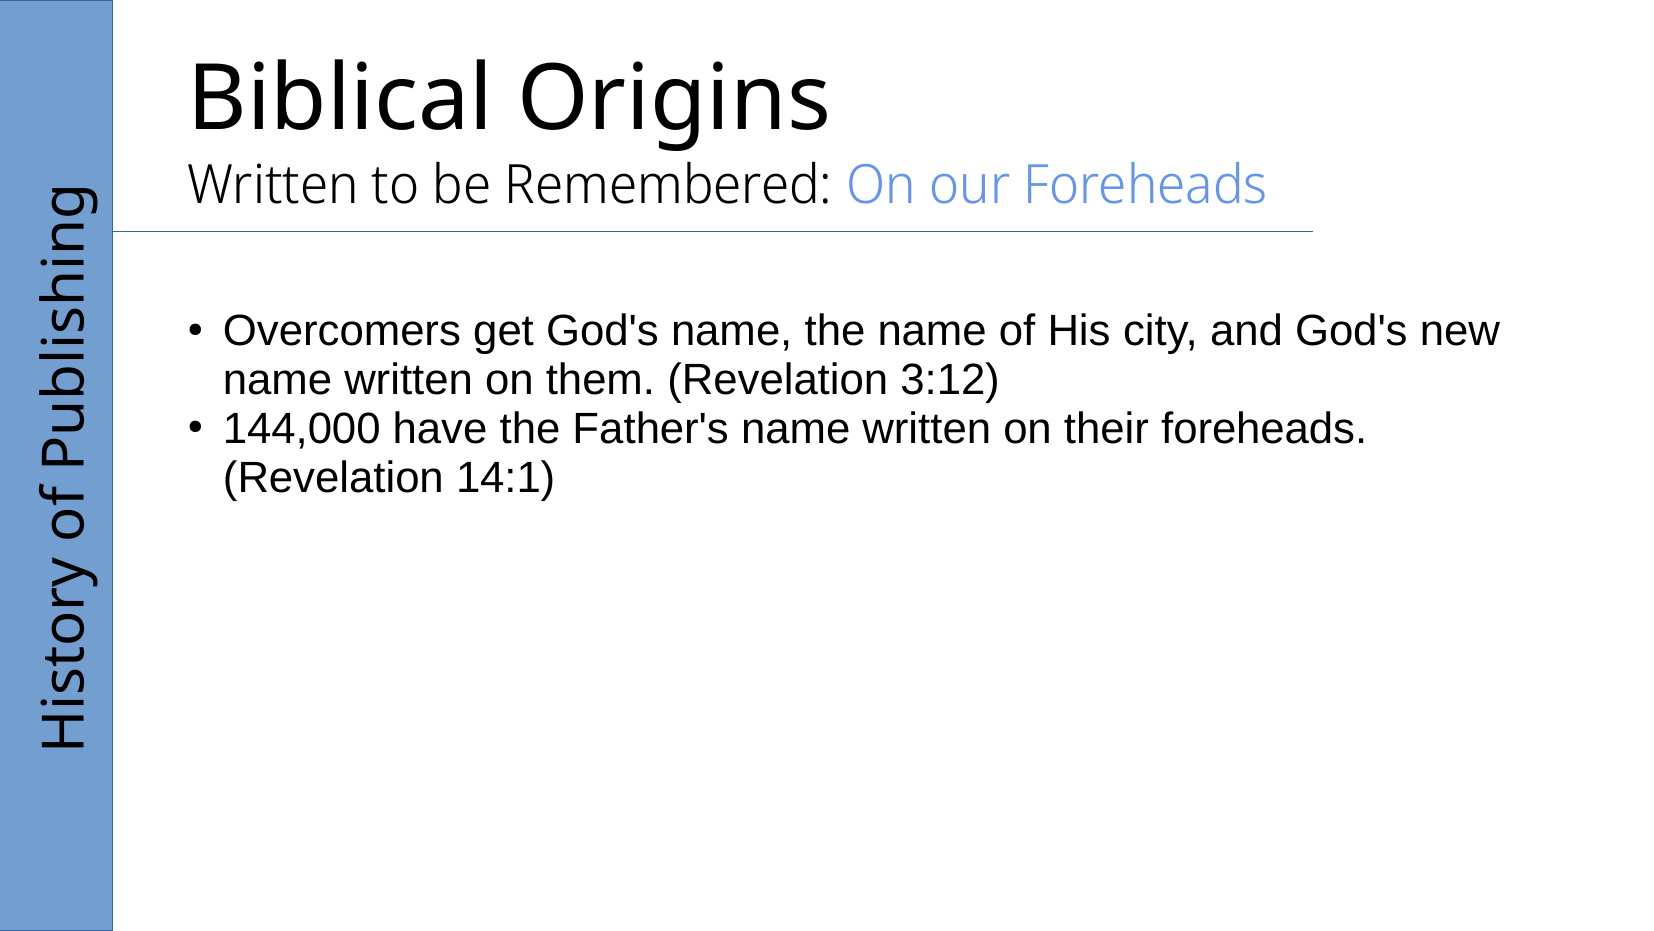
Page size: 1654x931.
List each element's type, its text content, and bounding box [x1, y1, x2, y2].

text_box History of Publishing [13, 37, 105, 901]
title Biblical Origins [187, 33, 1571, 125]
text_box [0, 0, 113, 931]
subtitle Overcomers get God's name, the name of His city, and God's new name written on them. (Revelation 3:12) 144,000 have the Father's name written on their foreheads. (Revelation 14:1) [187, 306, 1571, 846]
title Written to be Remembered: On our Foreheads [187, 125, 1571, 239]
